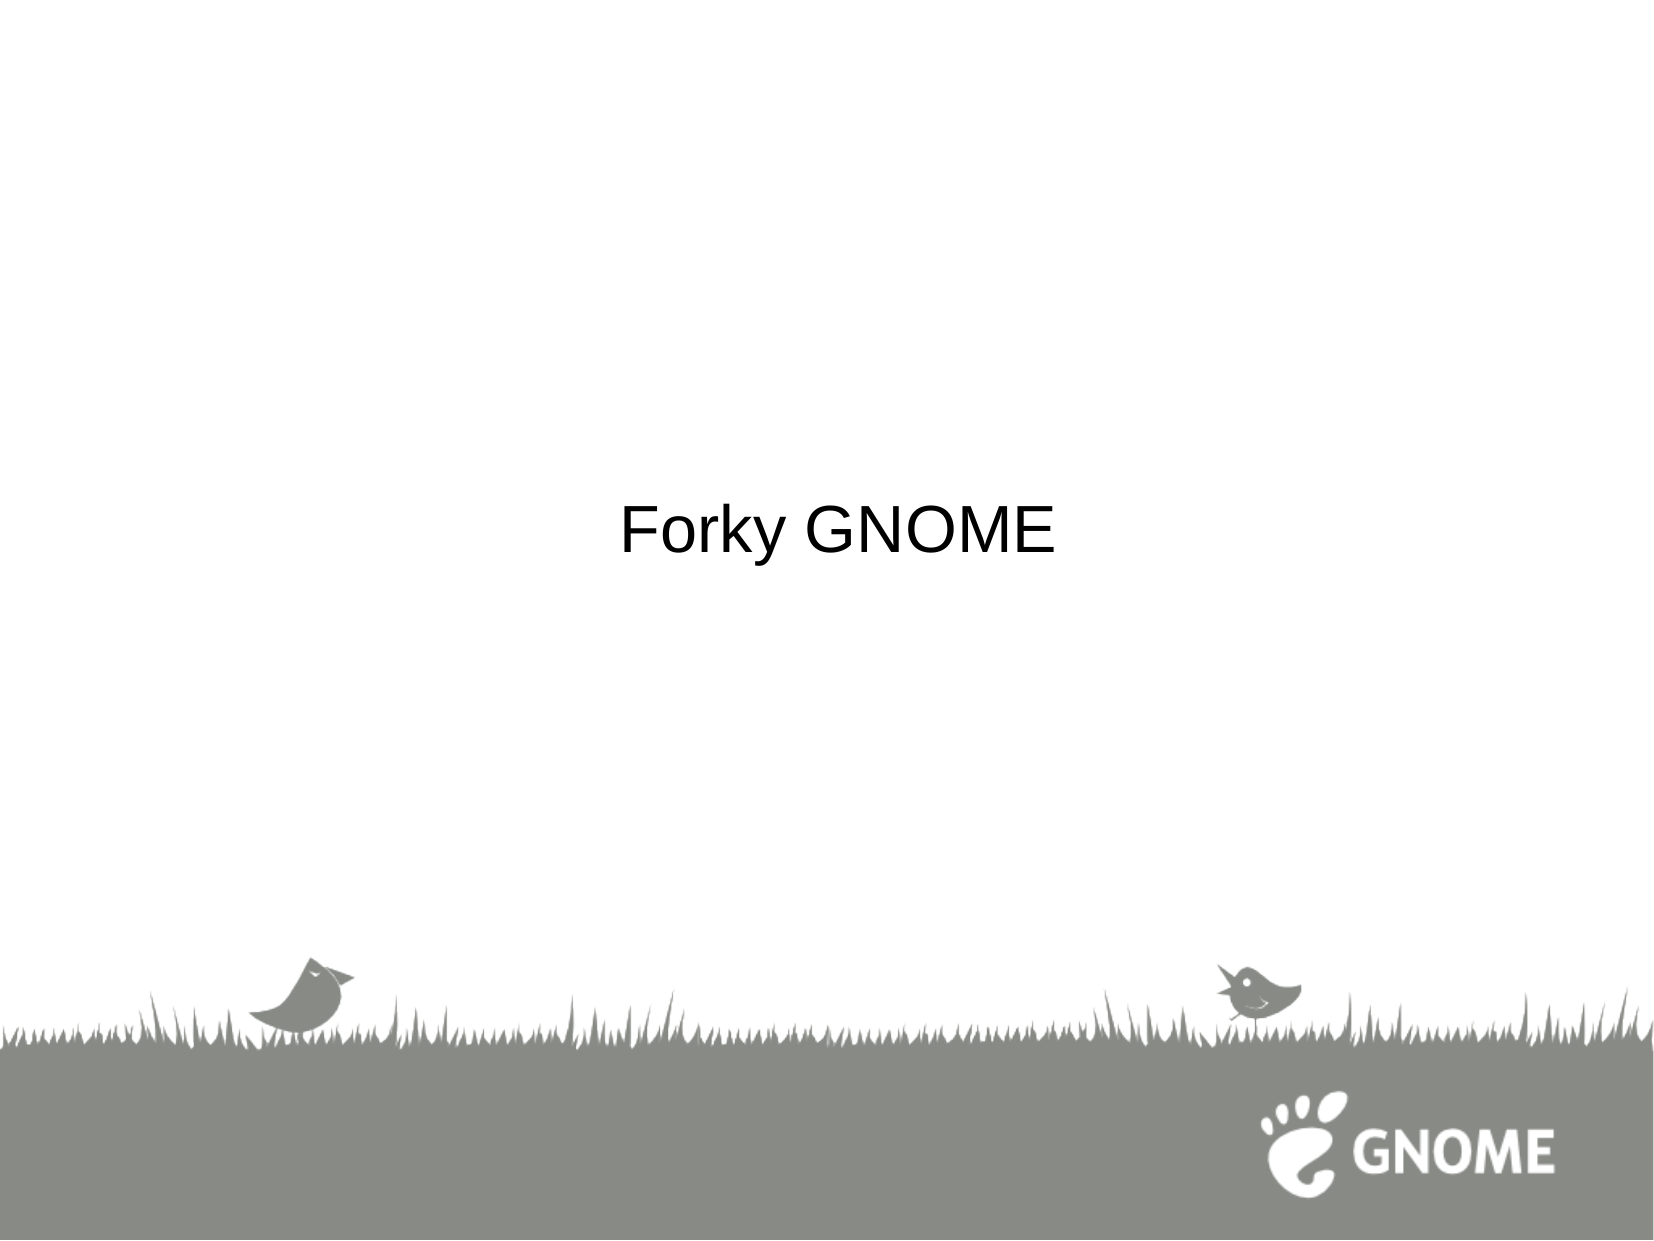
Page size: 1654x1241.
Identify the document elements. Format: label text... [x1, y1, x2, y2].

picture [0, 0, 1654, 1241]
subtitle Forky GNOME [82, 49, 1571, 1010]
